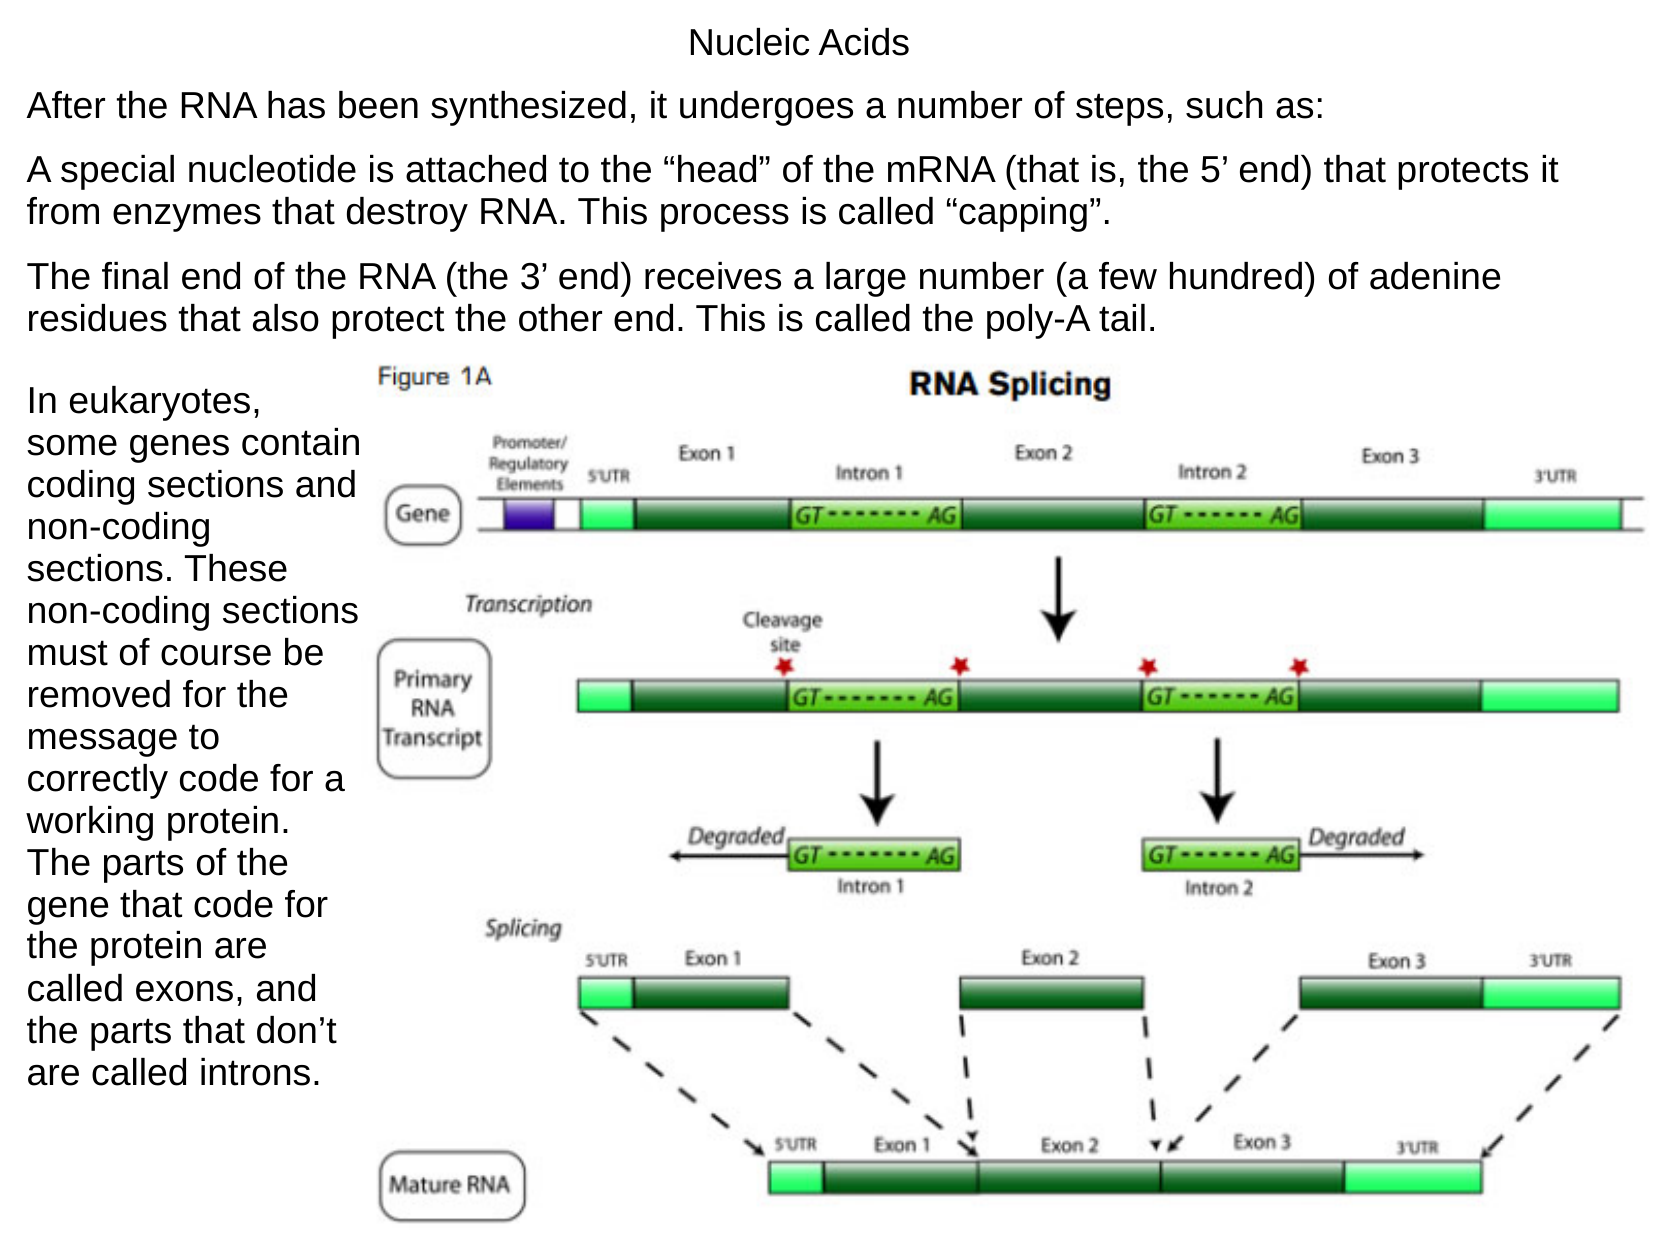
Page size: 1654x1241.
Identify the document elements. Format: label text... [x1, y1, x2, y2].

text_box In eukaryotes, some genes contain coding sections and non-coding sections. These non-coding sections must of course be removed for the message to correctly code for a working protein. The parts of the gene that code for the protein are called exons, and the parts that don’t are called introns. [11, 371, 361, 1101]
text_box A special nucleotide is attached to the “head” of the mRNA (that is, the 5’ end) that protects it from enzymes that destroy RNA. This process is called “capping”. [11, 141, 1595, 241]
text_box The final end of the RNA (the 3’ end) receives a large number (a few hundred) of adenine residues that also protect the other end. This is called the poly-A tail. [11, 247, 1595, 347]
text_box Nucleic Acids [673, 14, 1654, 71]
picture [361, 348, 1654, 1238]
text_box After the RNA has been synthesized, it undergoes a number of steps, such as: [11, 76, 1607, 134]
